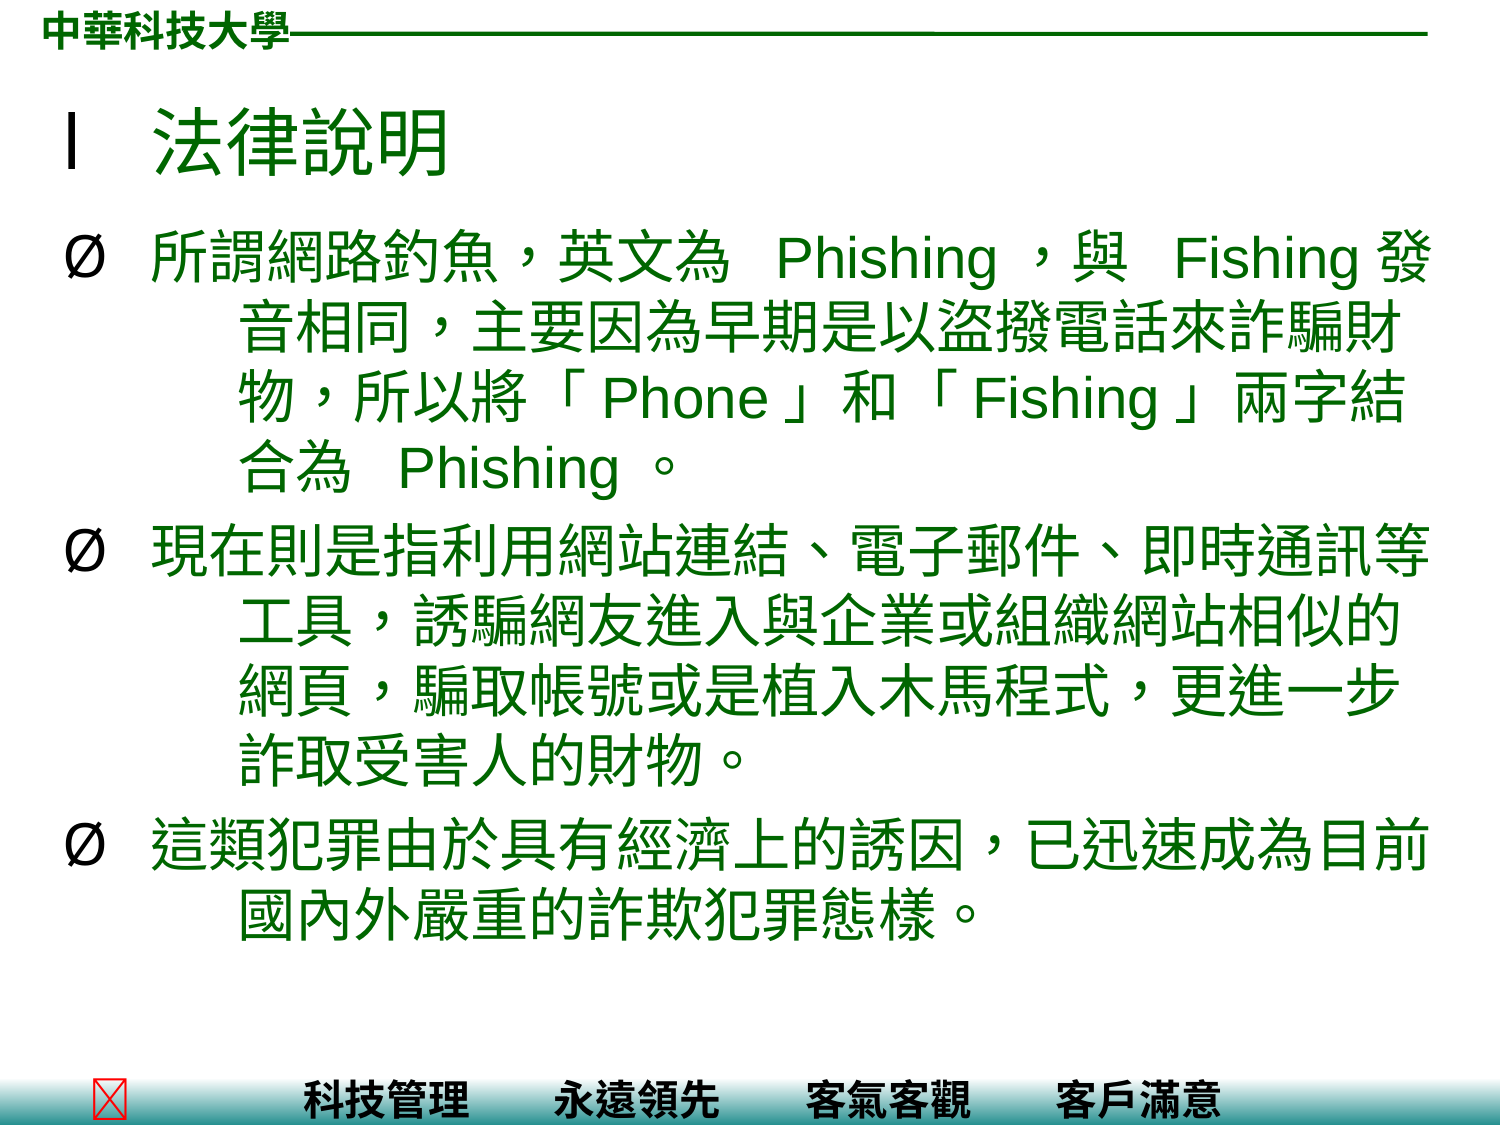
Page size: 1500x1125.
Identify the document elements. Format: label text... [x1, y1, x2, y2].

list 法律說明 所謂網路釣魚，英文為 Phishing，與 Fishing發音相同，主要因為早期是以盜撥電話來詐騙財物，所以將「Phone」和「Fishing」兩字結合為 Phishing。 現在則是指利用網站連結、電子郵件、即時通訊等工具，誘騙網友進入與企業或組織網站相似的網頁，騙取帳號或是植入木馬程式，更進一步詐取受害人的財物。 這類犯罪由於具有經濟上的誘因，已迅速成為目前國內外嚴重的詐欺犯罪態樣。 [62, 87, 1438, 1076]
